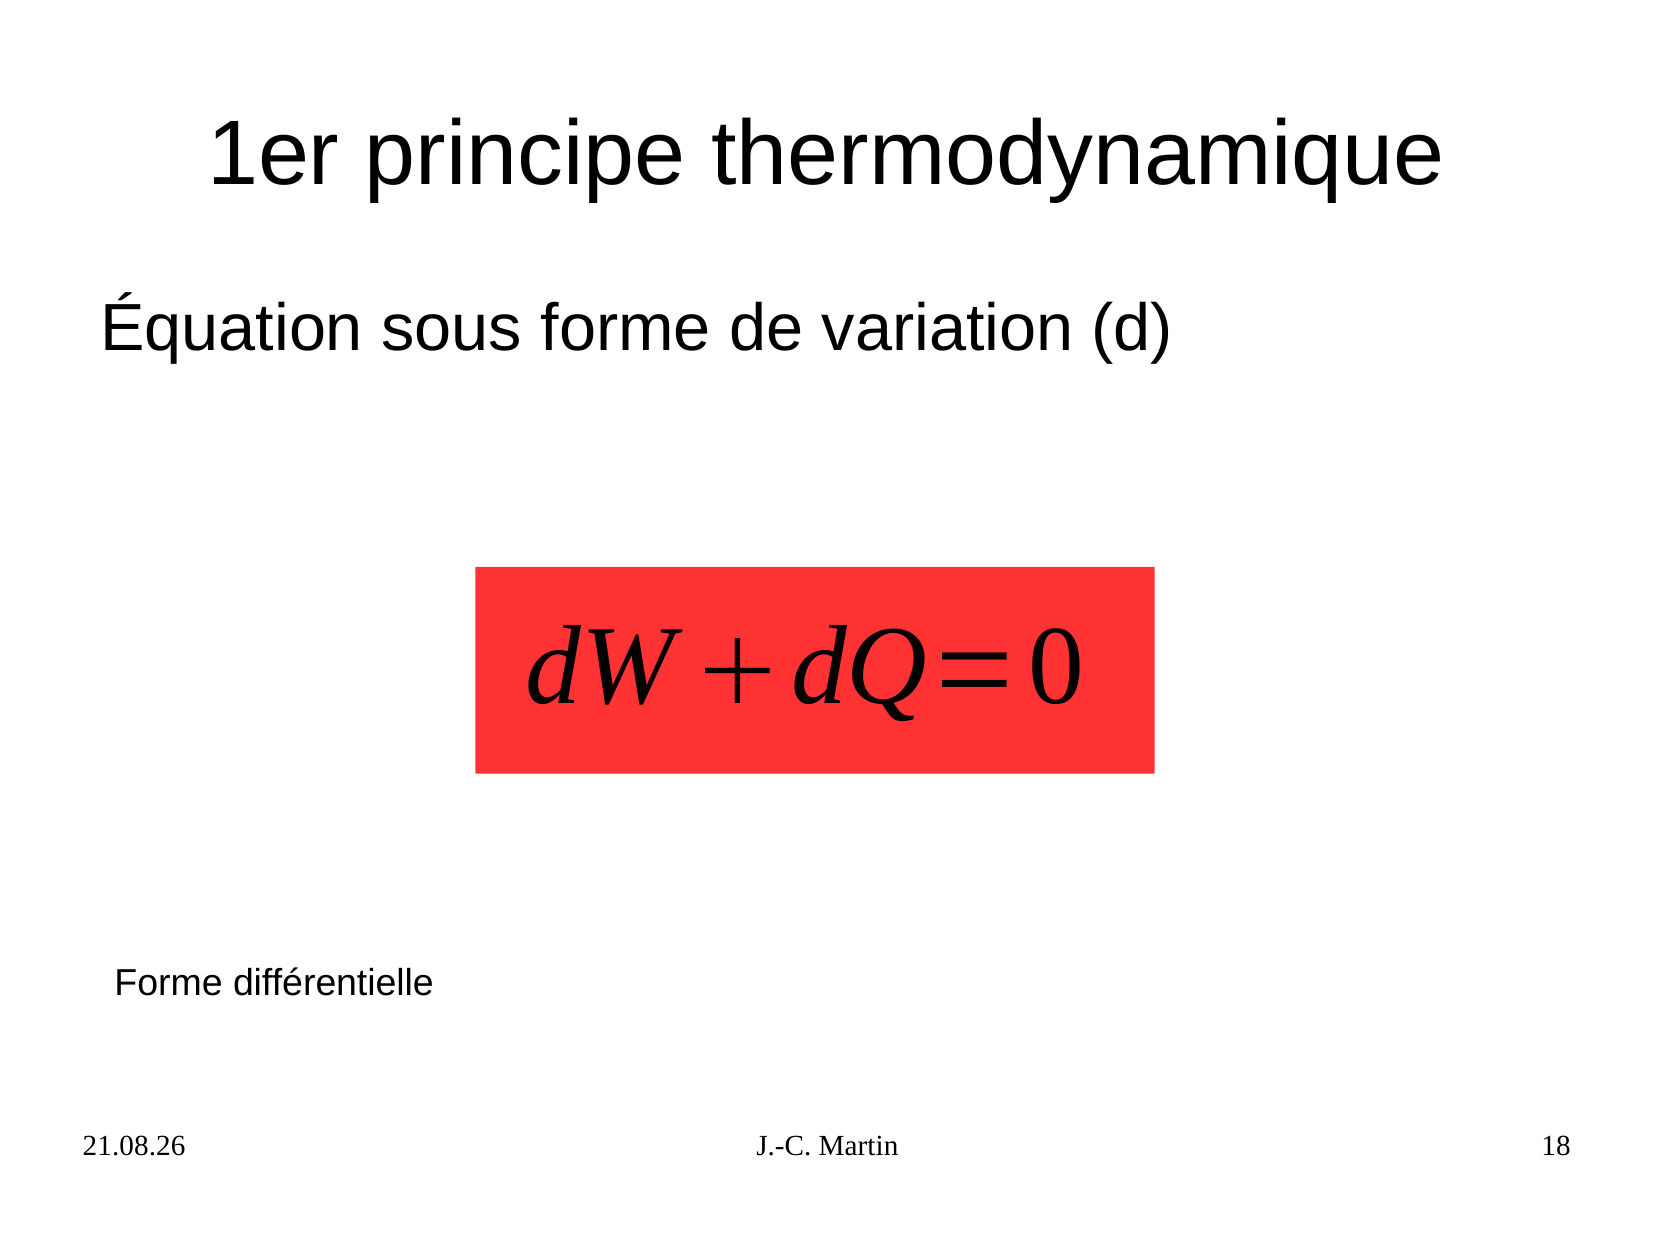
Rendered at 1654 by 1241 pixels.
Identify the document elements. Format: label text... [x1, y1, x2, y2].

list Équation sous forme de variation (d) [82, 290, 1571, 1109]
title 1er principe thermodynamique [82, 49, 1571, 257]
chart [497, 598, 1108, 736]
text_box Forme différentielle [99, 953, 450, 1016]
